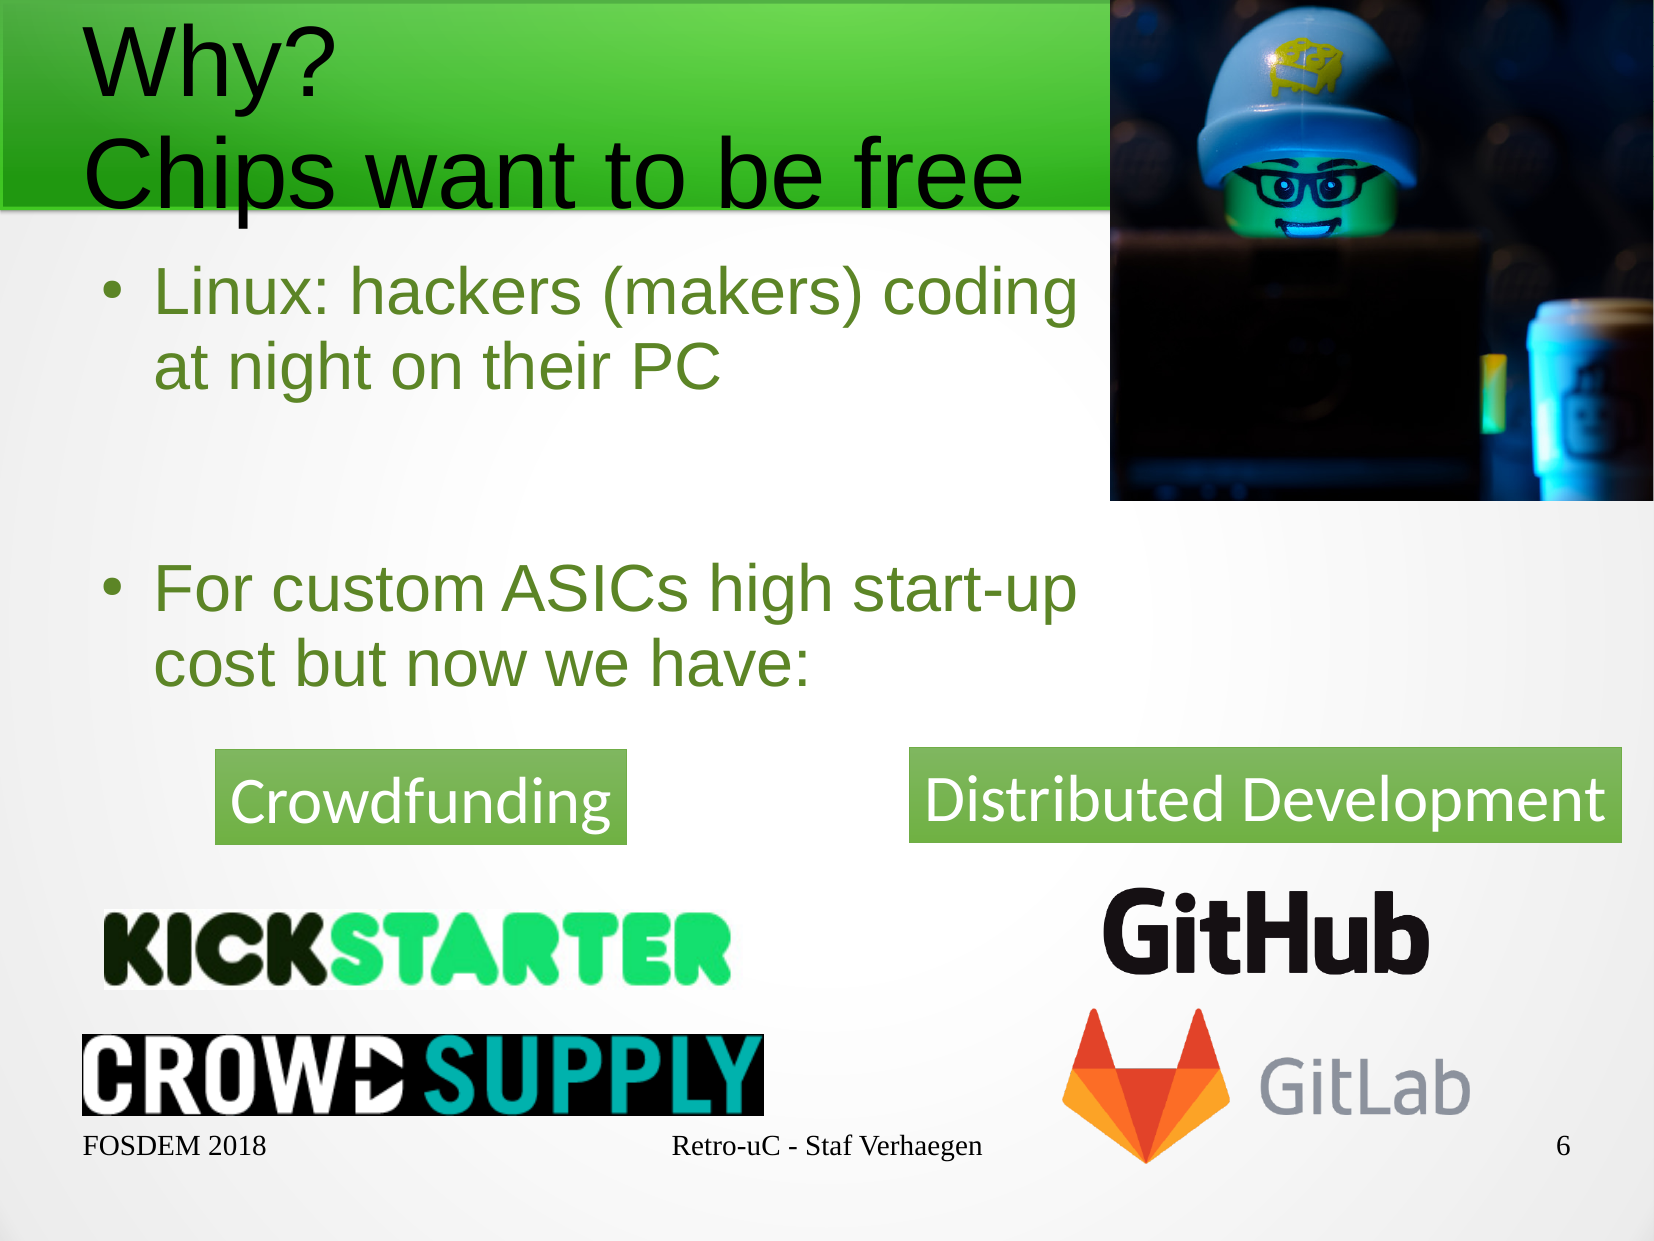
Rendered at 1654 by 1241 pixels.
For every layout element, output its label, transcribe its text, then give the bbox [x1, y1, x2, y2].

picture [82, 1034, 764, 1116]
text_box Crowdfunding [215, 749, 627, 845]
picture [1110, 0, 1654, 501]
picture [104, 909, 743, 990]
picture [1062, 855, 1470, 1164]
list Linux: hackers (makers) coding at night on their PC For custom ASICs high start-up cost but now we have: [82, 253, 1134, 1048]
title Why? Chips want to be free [82, 6, 1110, 231]
text_box Distributed Development [909, 747, 1622, 843]
